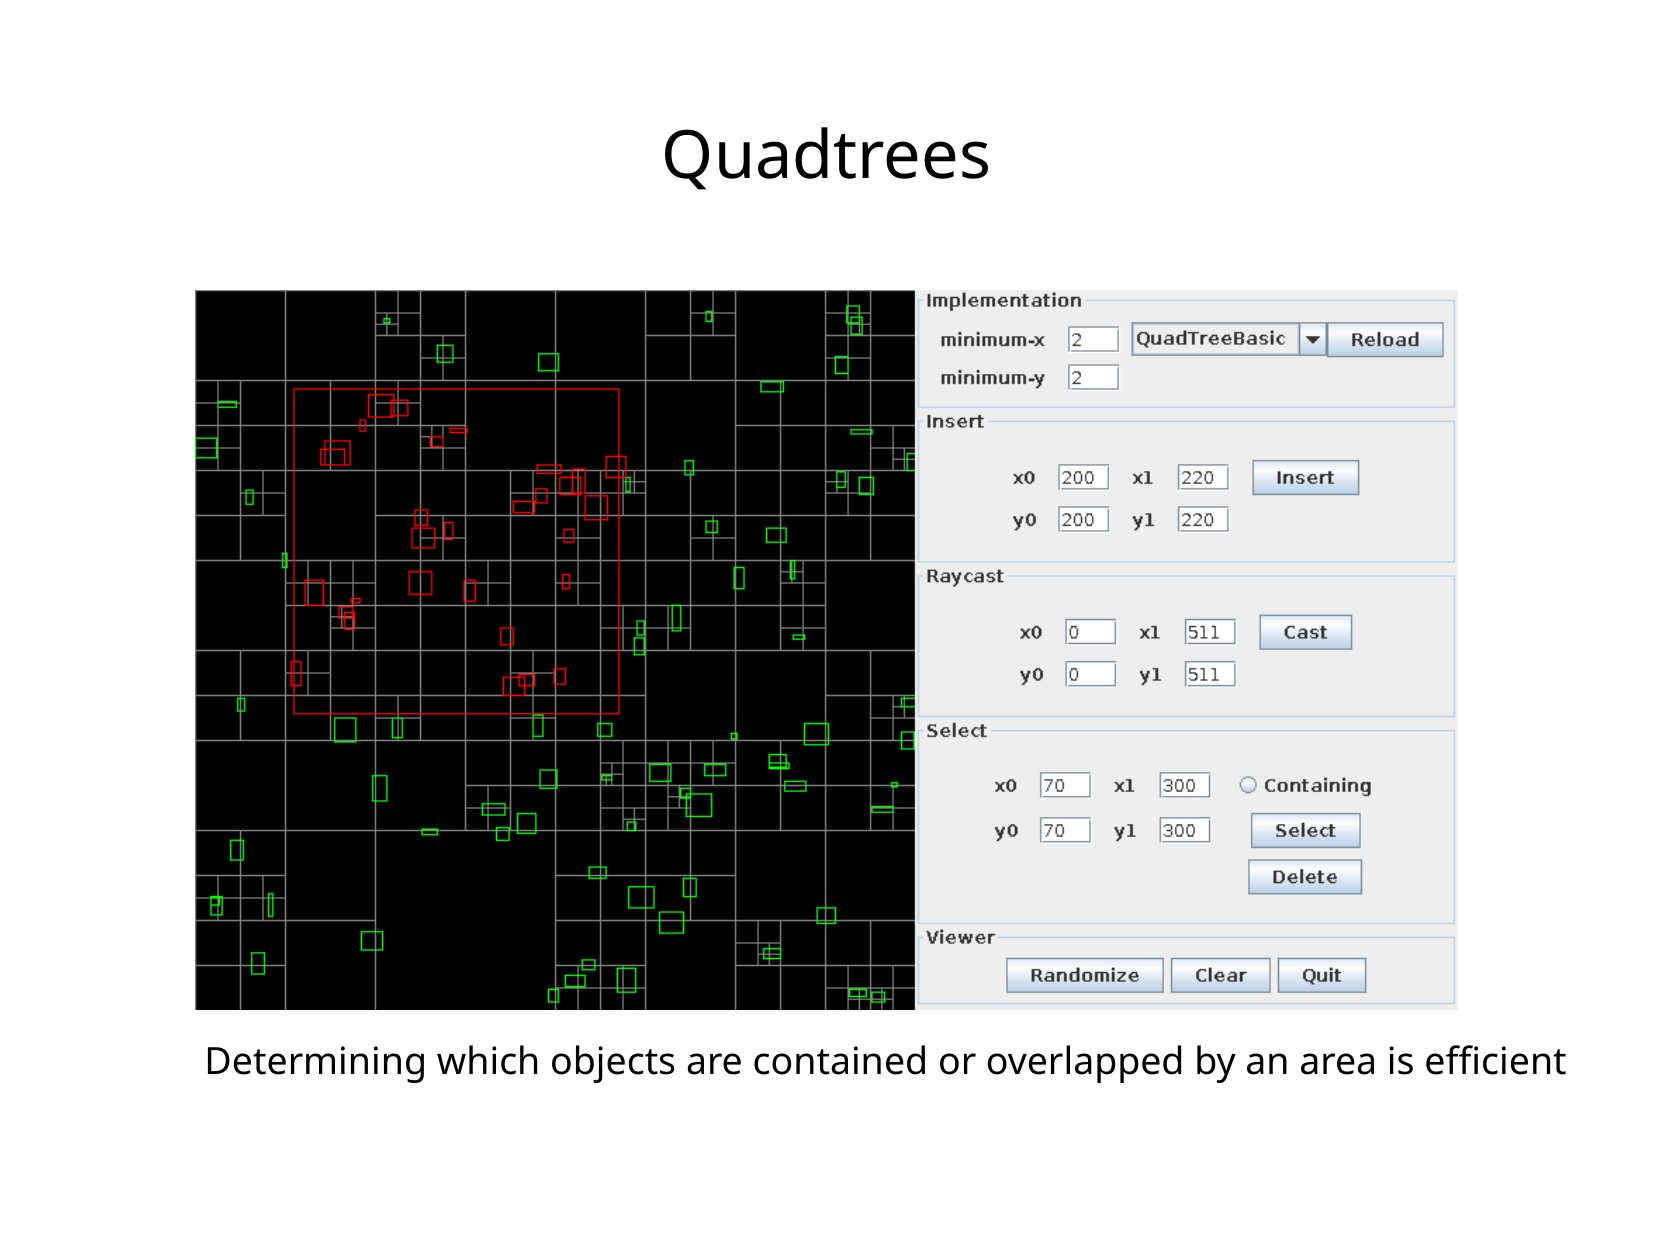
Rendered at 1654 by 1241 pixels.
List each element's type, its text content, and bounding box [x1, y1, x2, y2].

picture [195, 290, 1458, 1010]
text_box Determining which objects are contained or overlapped by an area is efficient [189, 1027, 1517, 1088]
title Quadtrees [82, 49, 1571, 257]
